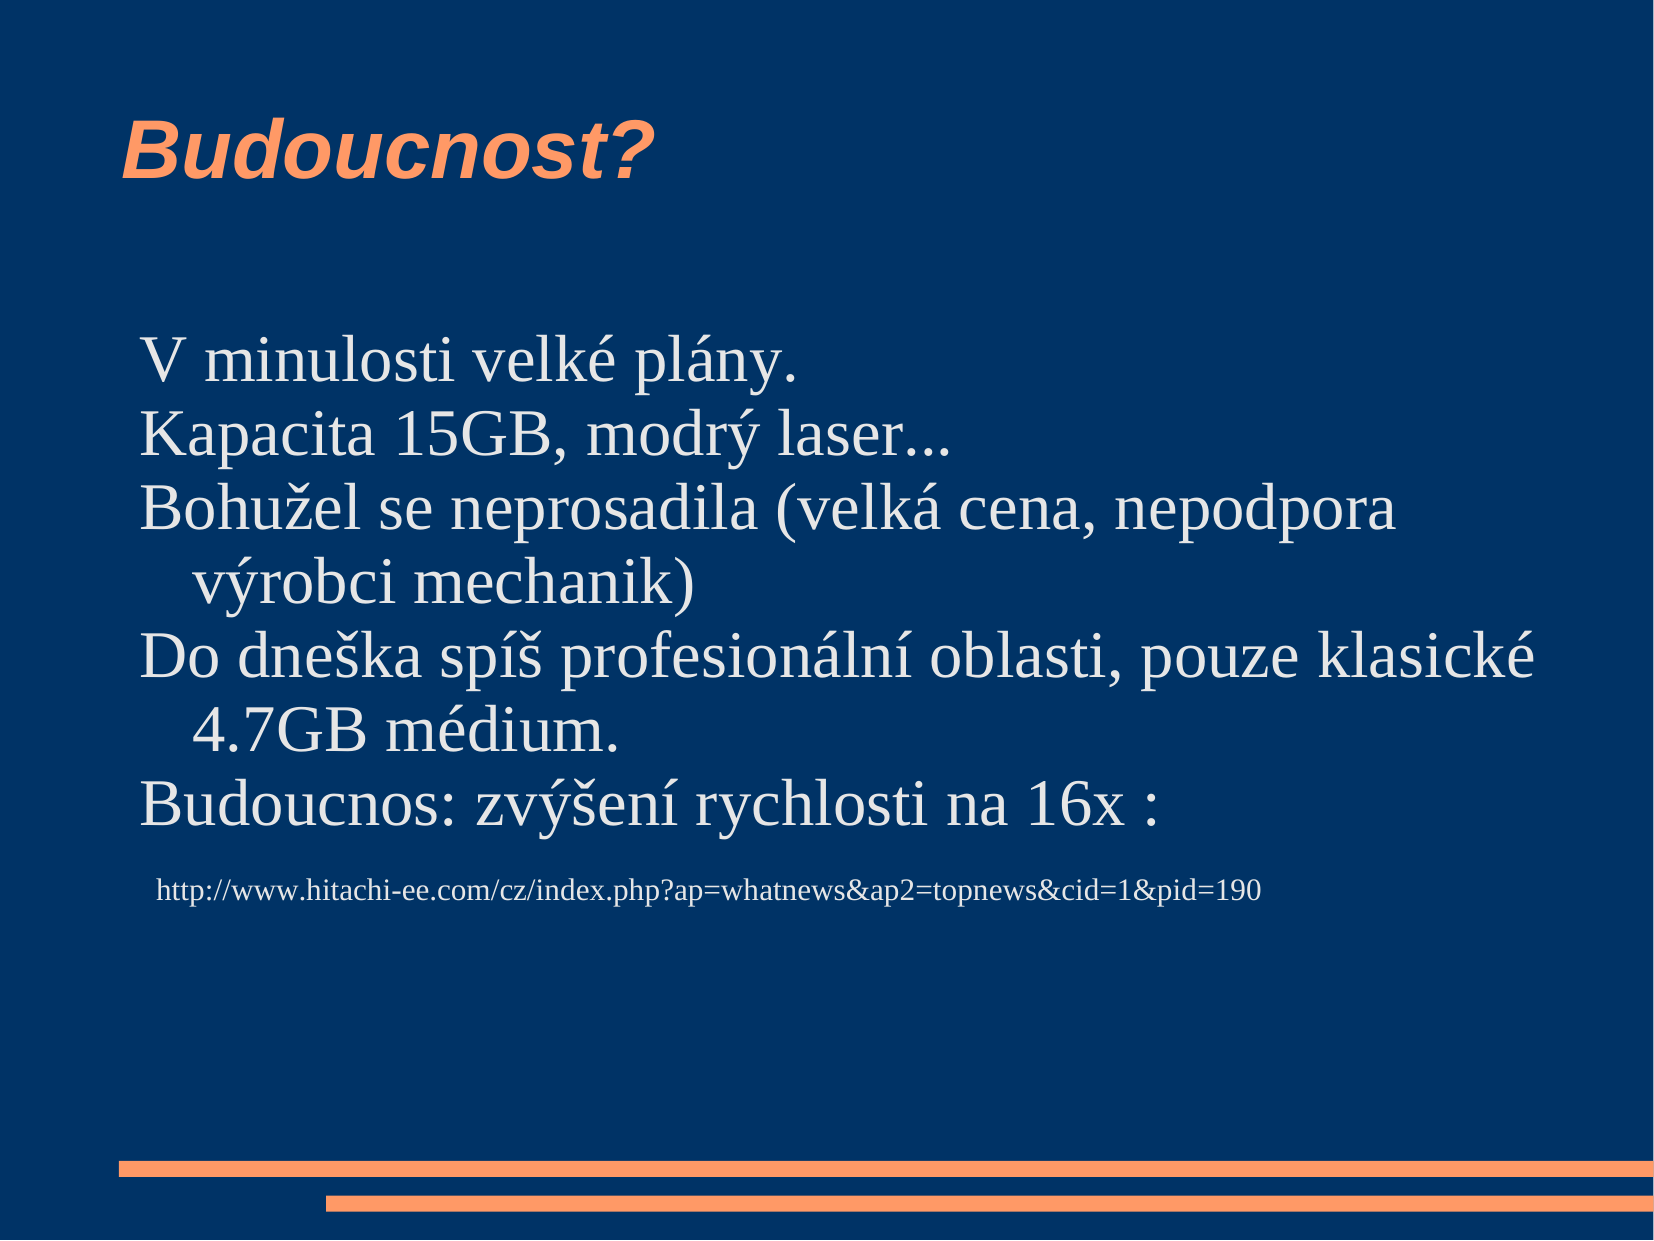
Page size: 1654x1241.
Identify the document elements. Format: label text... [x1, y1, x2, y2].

list V minulosti velké plány. Kapacita 15GB, modrý laser... Bohužel se neprosadila (velká cena, nepodpora výrobci mechanik) Do dneška spíš profesionální oblasti, pouze klasické 4.7GB médium. Budoucnos: zvýšení rychlosti na 16x : http://www.hitachi-ee.com/cz/index.php?ap=whatnews&ap2=topnews&cid=1&pid=190 [121, 322, 1561, 1133]
title Budoucnost? [121, 46, 1534, 254]
